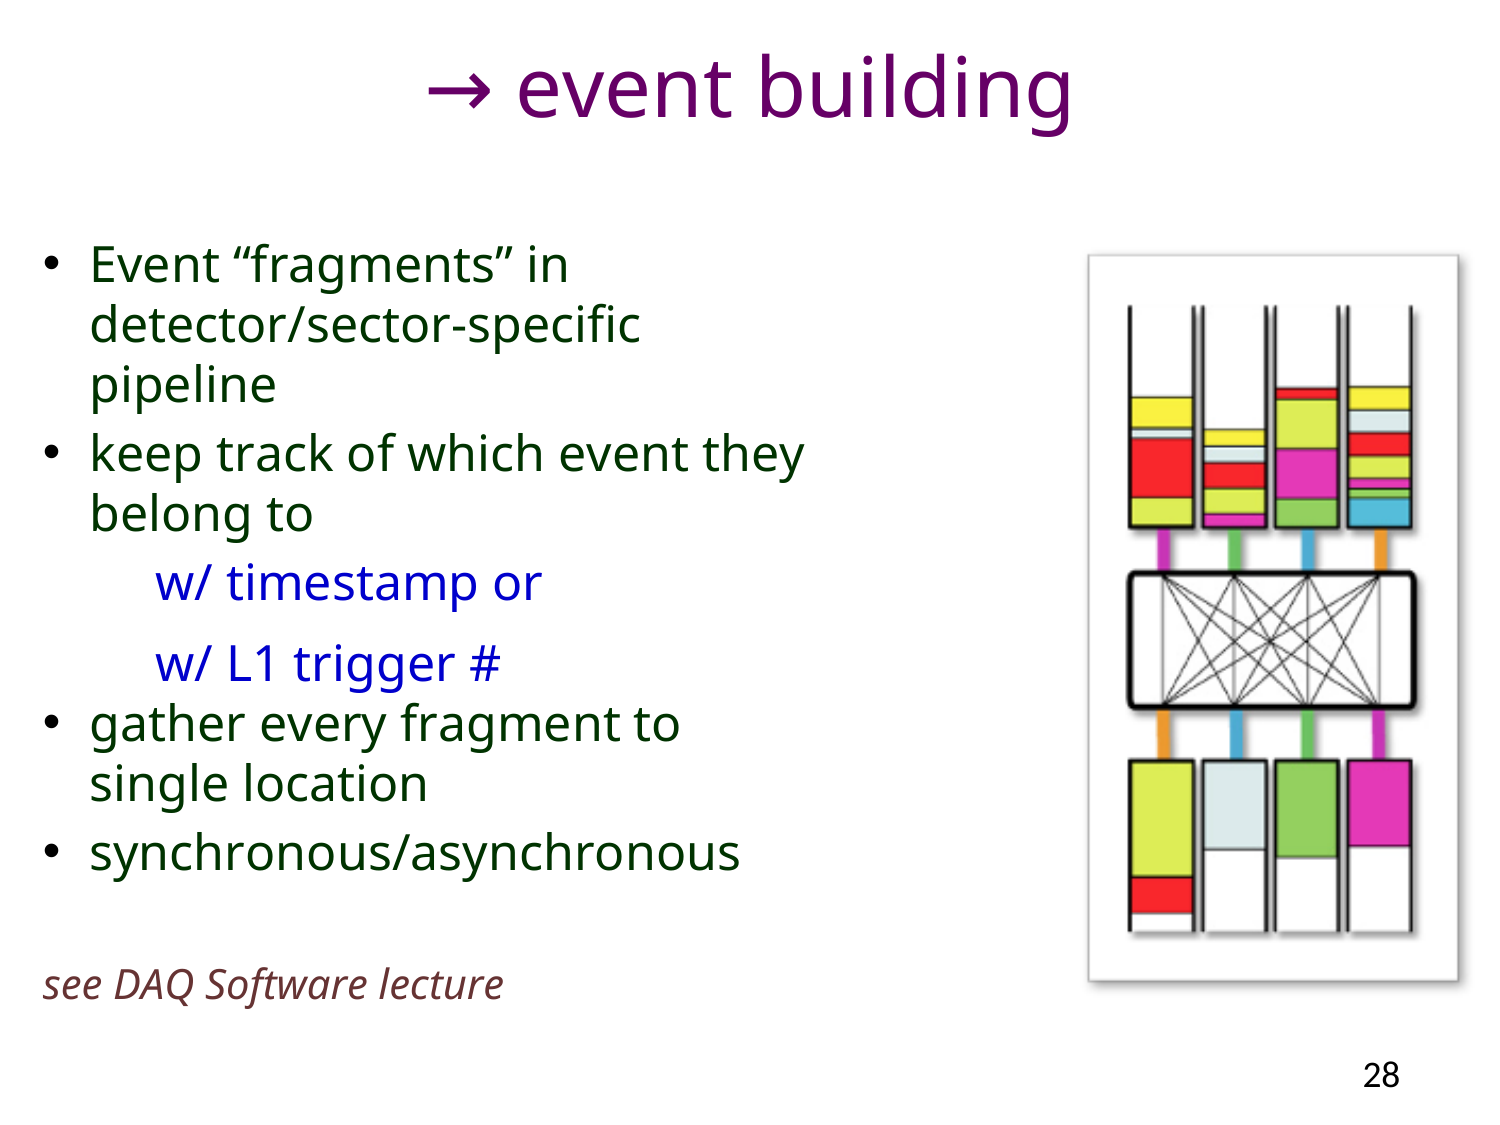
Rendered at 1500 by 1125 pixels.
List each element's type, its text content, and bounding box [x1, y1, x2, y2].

list Event “fragments” in detector/sector-specific pipeline keep track of which event they belong to w/ timestamp or w/ L1 trigger # gather every fragment to single location synchronous/asynchronous see DAQ Software lecture [28, 224, 826, 1044]
picture [1071, 242, 1477, 998]
title → event building [6, 0, 1495, 169]
